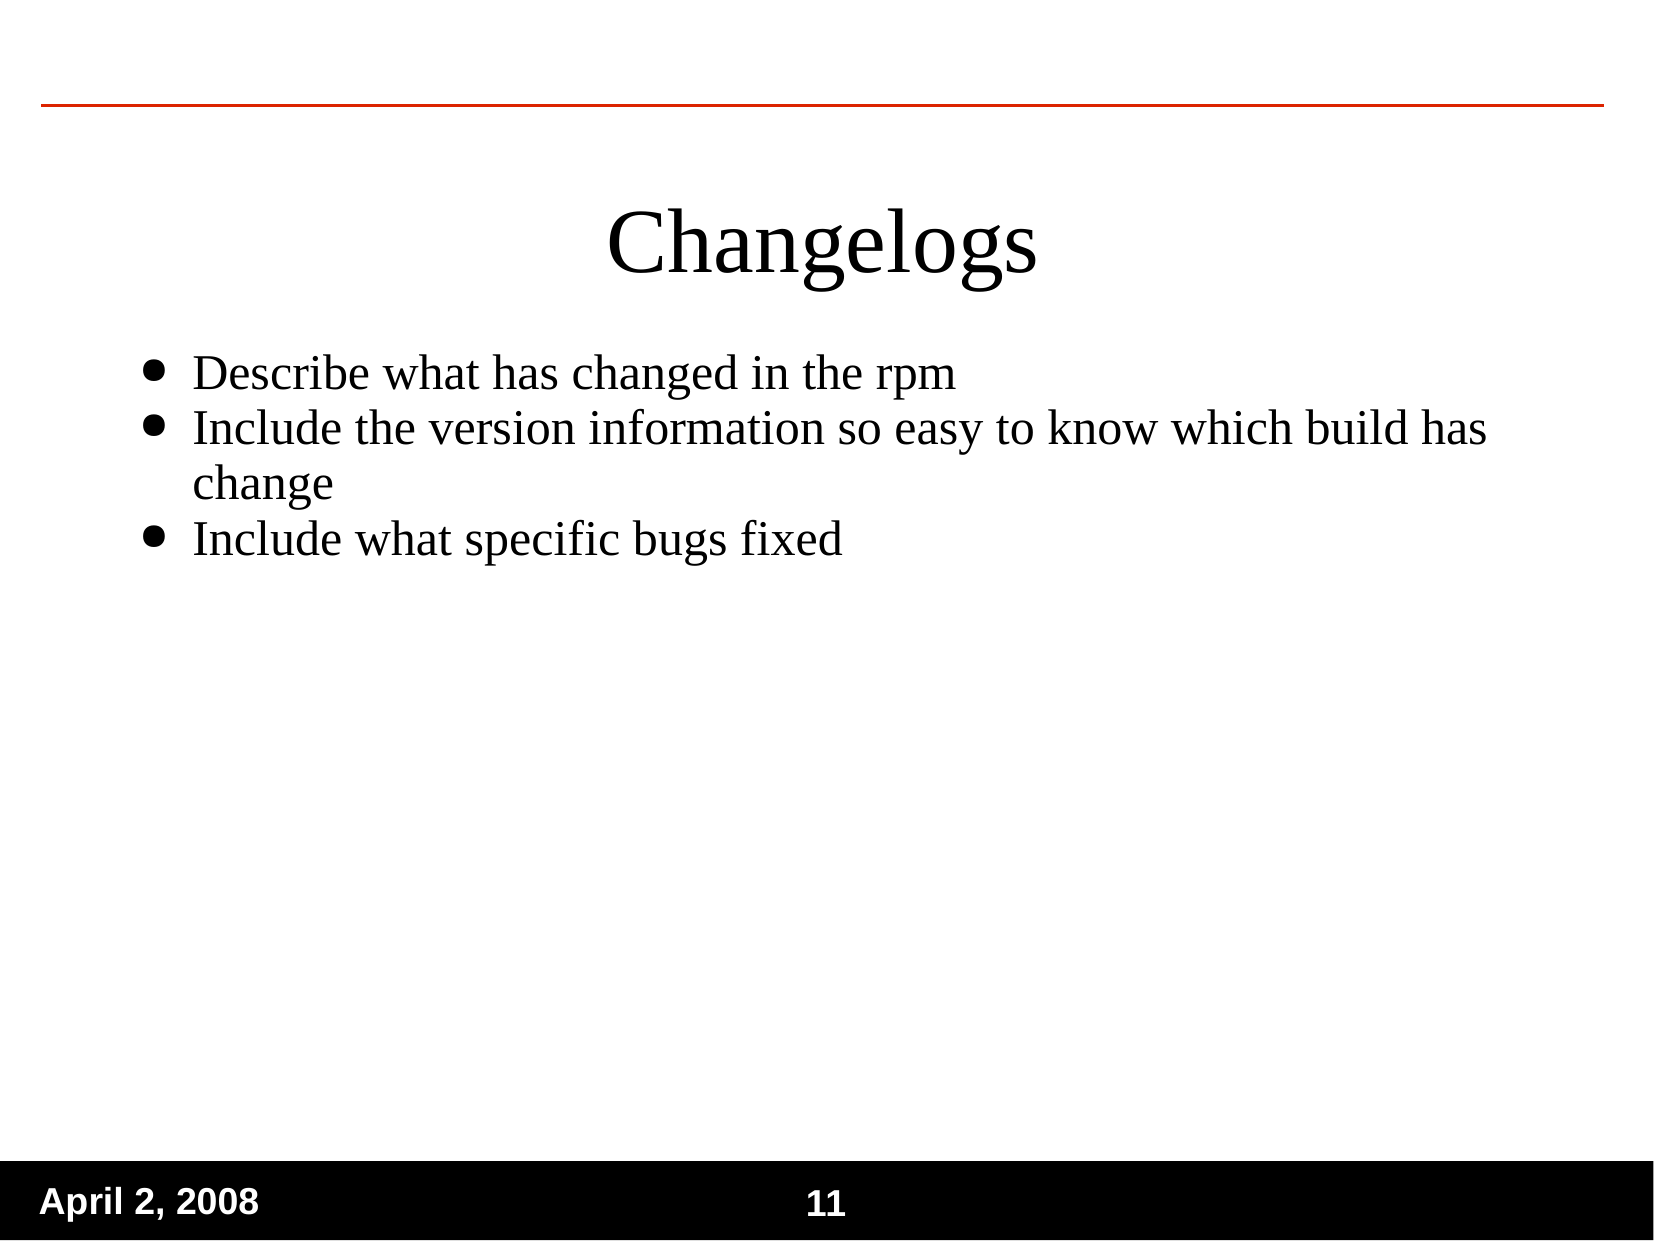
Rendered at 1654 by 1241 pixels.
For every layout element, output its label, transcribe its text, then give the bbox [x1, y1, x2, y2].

title Changelogs [117, 137, 1530, 346]
list Describe what has changed in the rpm Include the version information so easy to know which build has change Include what specific bugs fixed [121, 344, 1534, 1127]
